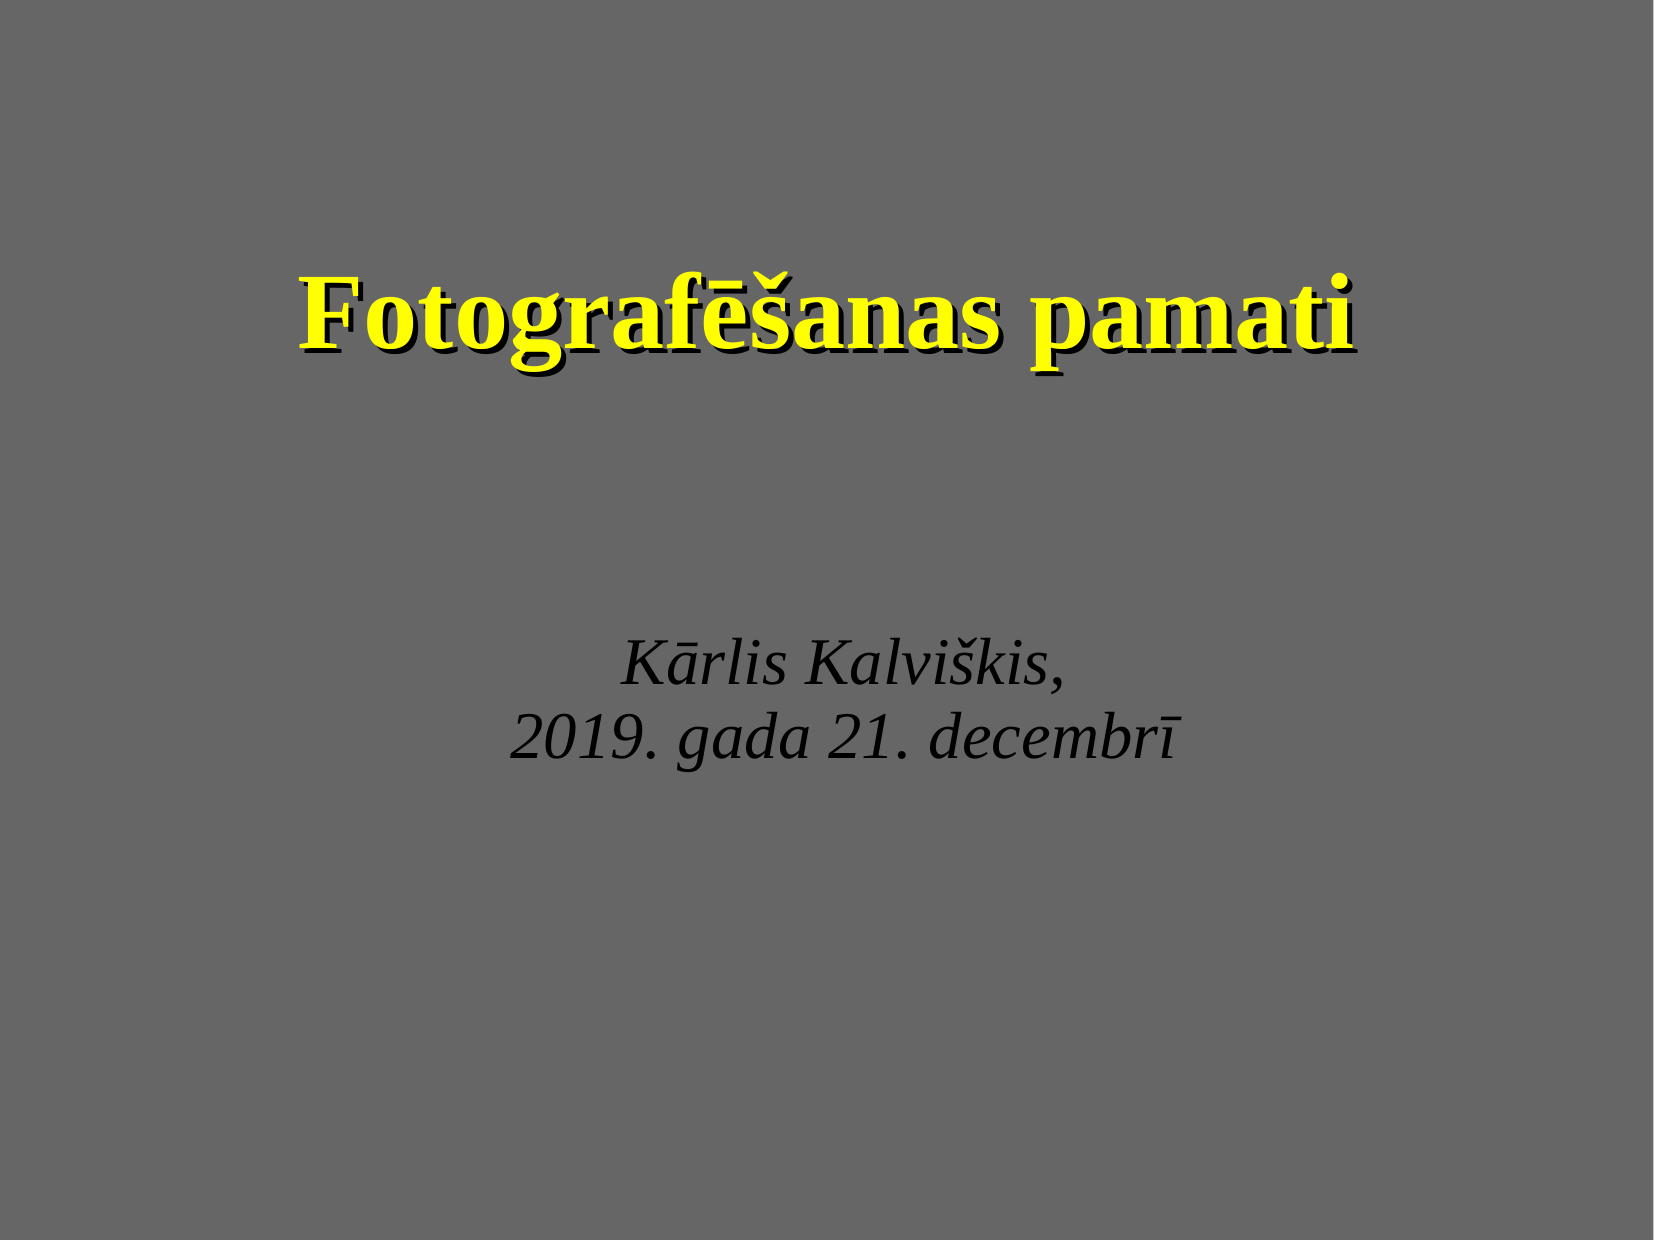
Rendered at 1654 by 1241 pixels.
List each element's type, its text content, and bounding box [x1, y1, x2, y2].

title Fotografēšanas pamati [82, 49, 1571, 297]
subtitle Kārlis Kalviškis, 2019. gada 21. decembrī [82, 297, 1571, 1102]
